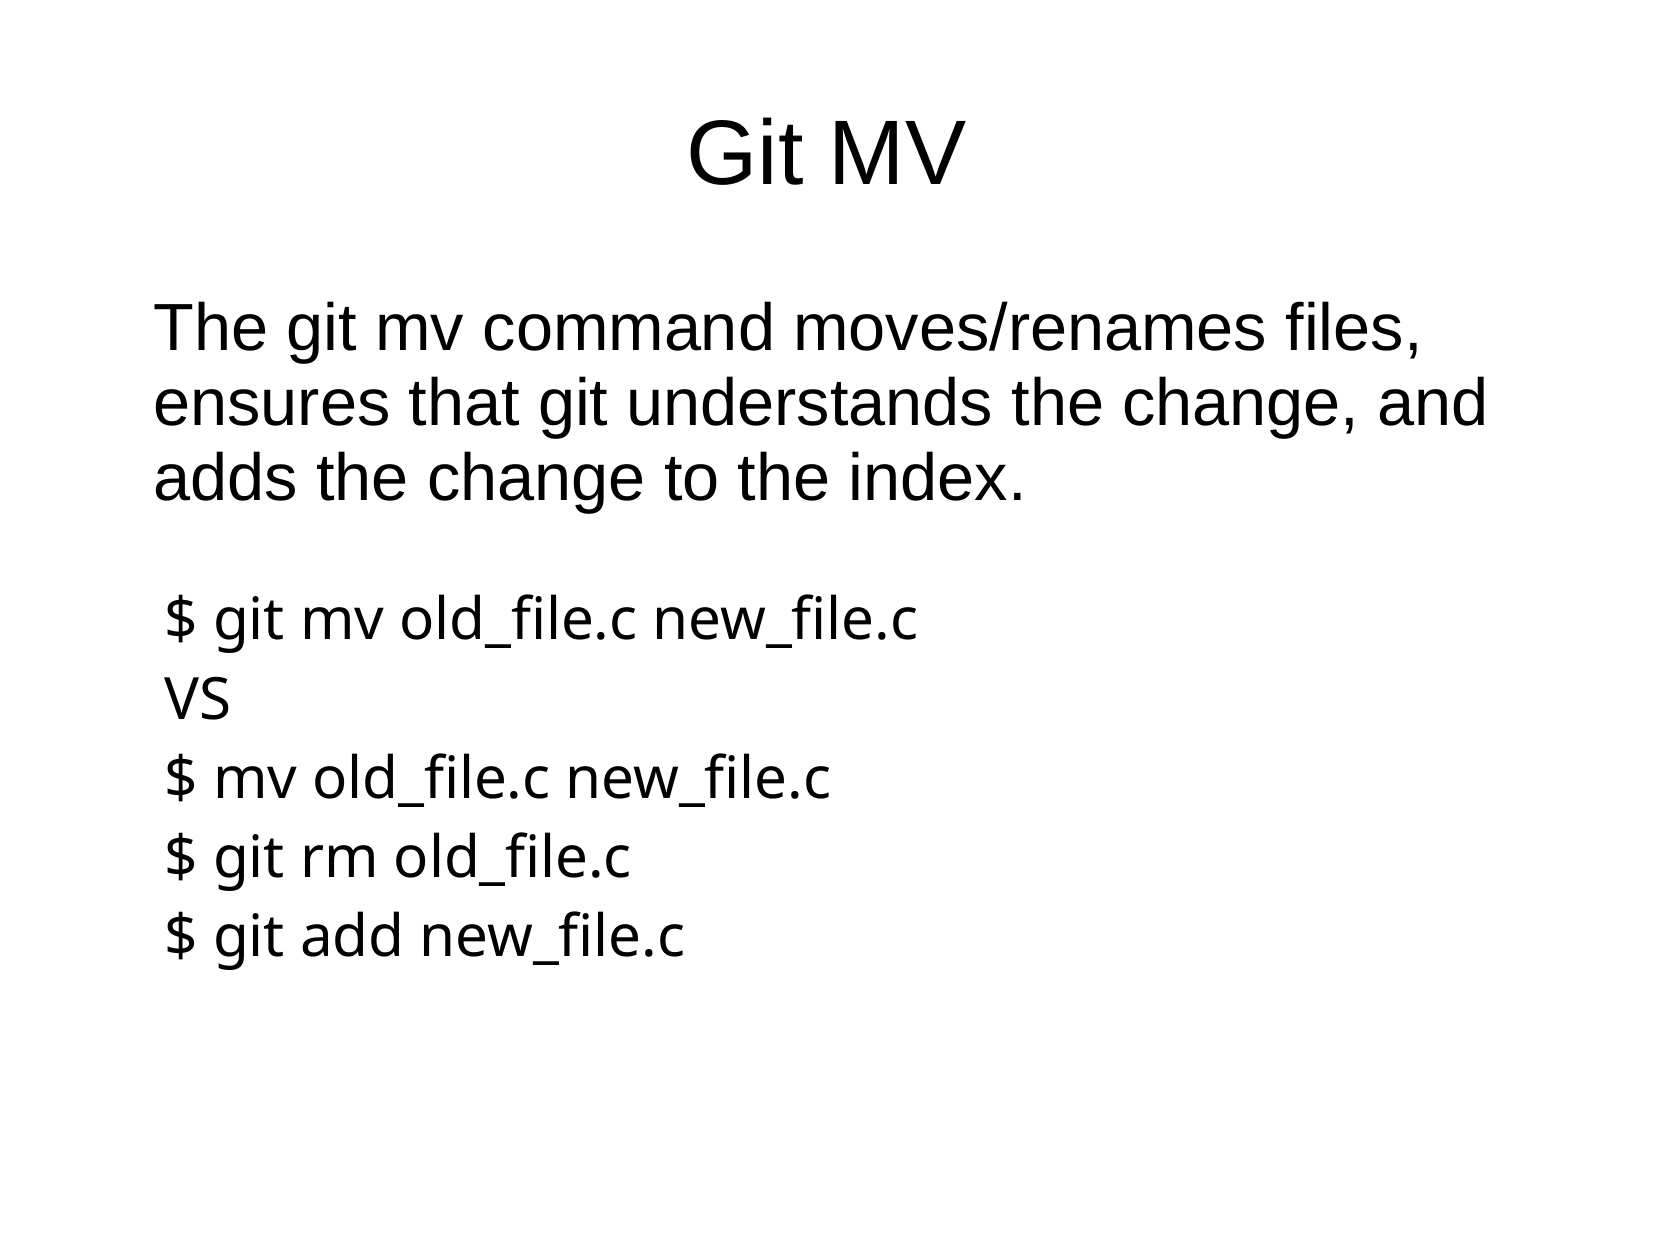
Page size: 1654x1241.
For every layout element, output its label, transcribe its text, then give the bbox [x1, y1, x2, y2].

title Git MV [82, 49, 1571, 257]
text_box $ git mv old_file.c new_file.c VS $ mv old_file.c new_file.c $ git rm old_file.c $ git add new_file.c [150, 570, 1471, 1006]
list The git mv command moves/renames files, ensures that git understands the change, and adds the change to the index. [82, 290, 1571, 541]
